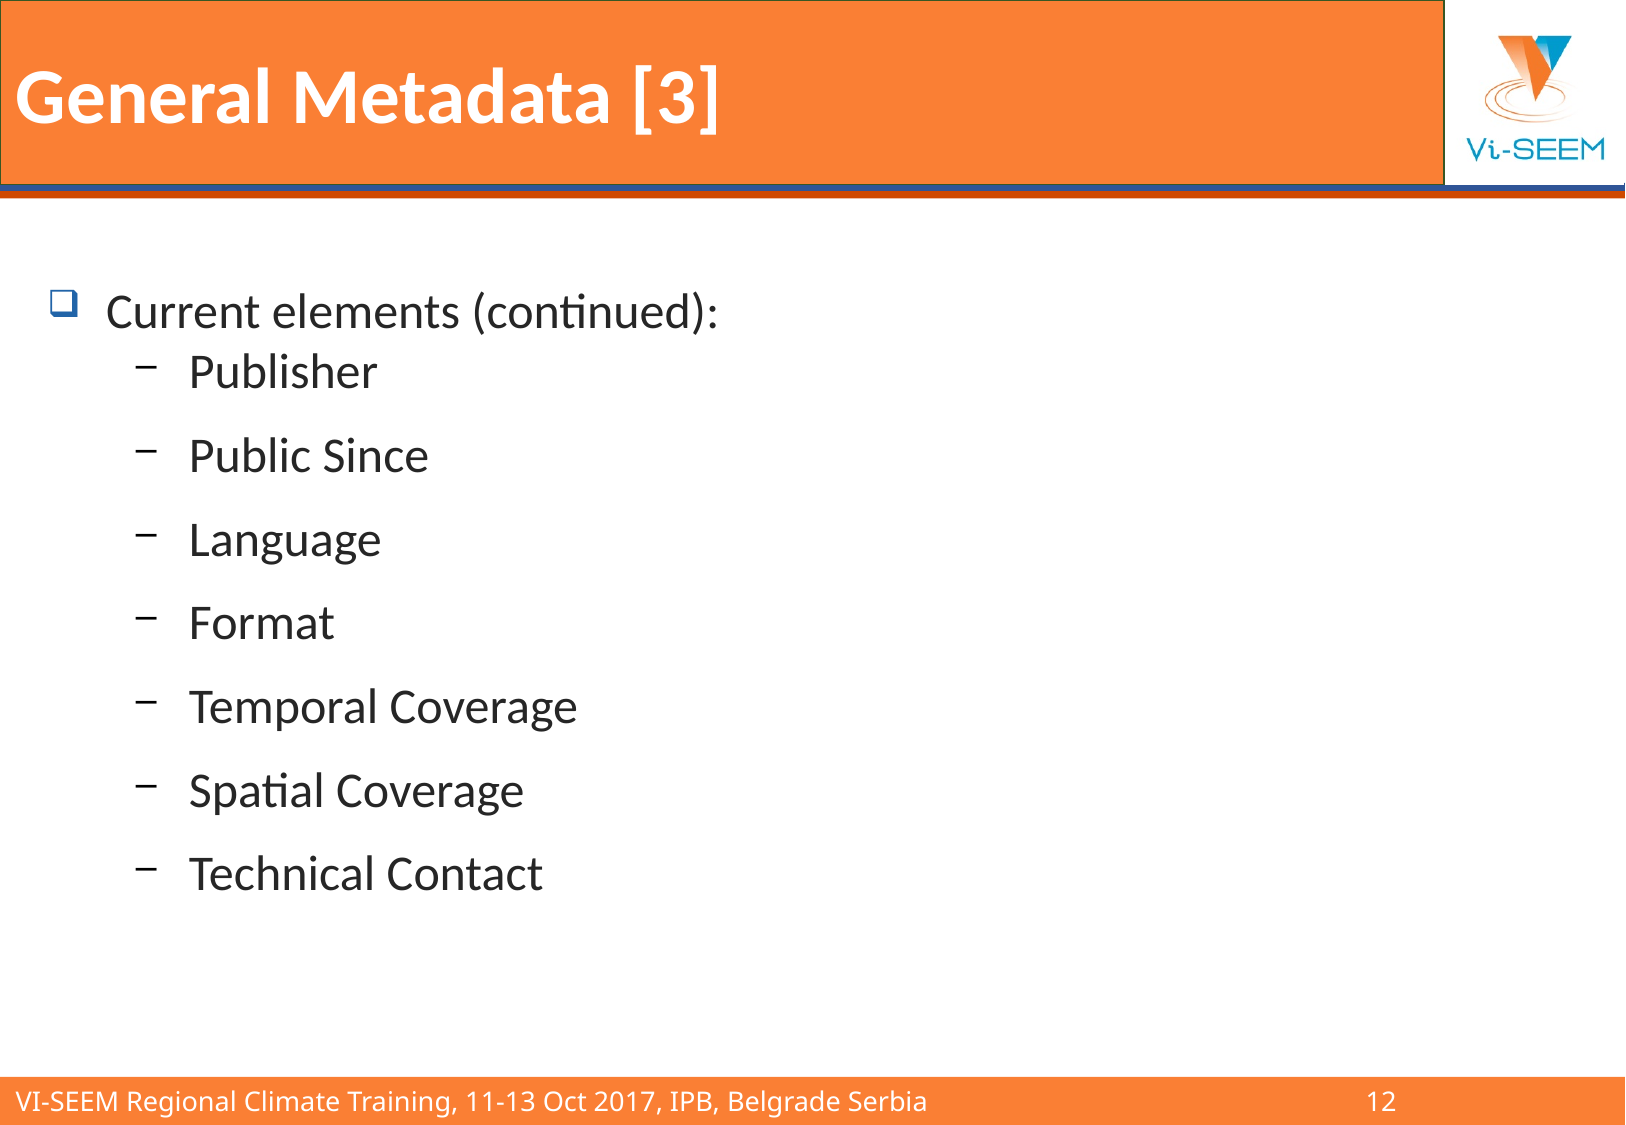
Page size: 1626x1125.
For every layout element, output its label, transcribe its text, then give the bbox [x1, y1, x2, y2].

picture [1445, 0, 1624, 185]
footer VI-SEEM Regional Climate Training, 11-13 Oct 2017, IPB, Belgrade Serbia <number> [0, 1076, 1625, 1125]
title General Metadata [3] [0, 0, 1445, 185]
list Current elements (continued): Publisher Public Since Language Format Temporal Coverage Spatial Coverage Technical Contact [31, 271, 1593, 1076]
